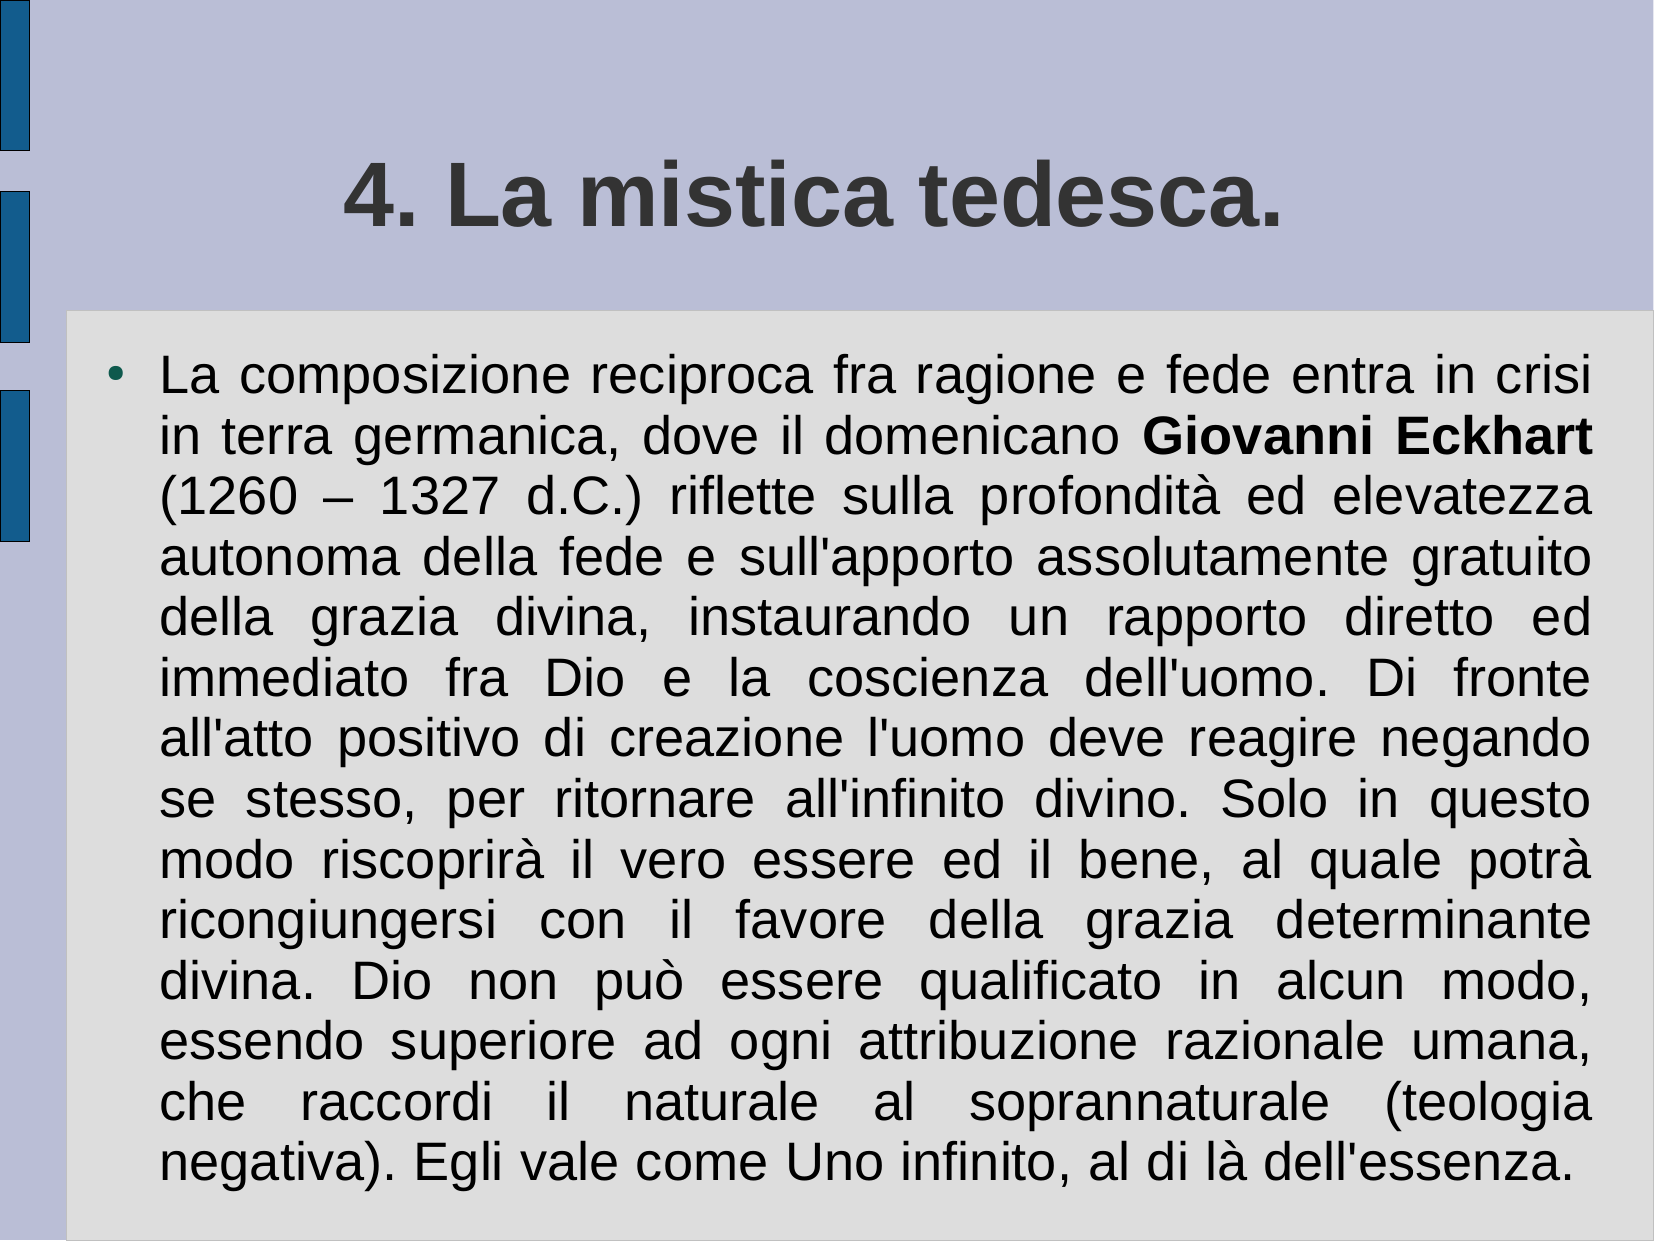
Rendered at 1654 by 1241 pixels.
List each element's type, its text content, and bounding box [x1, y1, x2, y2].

title 4. La mistica tedesca. [121, 91, 1534, 299]
list La composizione reciproca fra ragione e fede entra in crisi in terra germanica, dove il domenicano Giovanni Eckhart (1260 – 1327 d.C.) riflette sulla profondità ed elevatezza autonoma della fede e sull'apporto assolutamente gratuito della grazia divina, instaurando un rapporto diretto ed immediato fra Dio e la coscienza dell'uomo. Di fronte all'atto positivo di creazione l'uomo deve reagire negando se stesso, per ritornare all'infinito divino. Solo in questo modo riscoprirà il vero essere ed il bene, al quale potrà ricongiungersi con il favore della grazia determinante divina. Dio non può essere qualificato in alcun modo, essendo superiore ad ogni attribuzione razionale umana, che raccordi il naturale al soprannaturale (teologia negativa). Egli vale come Uno infinito, al di là dell'essenza. [88, 344, 1595, 1211]
